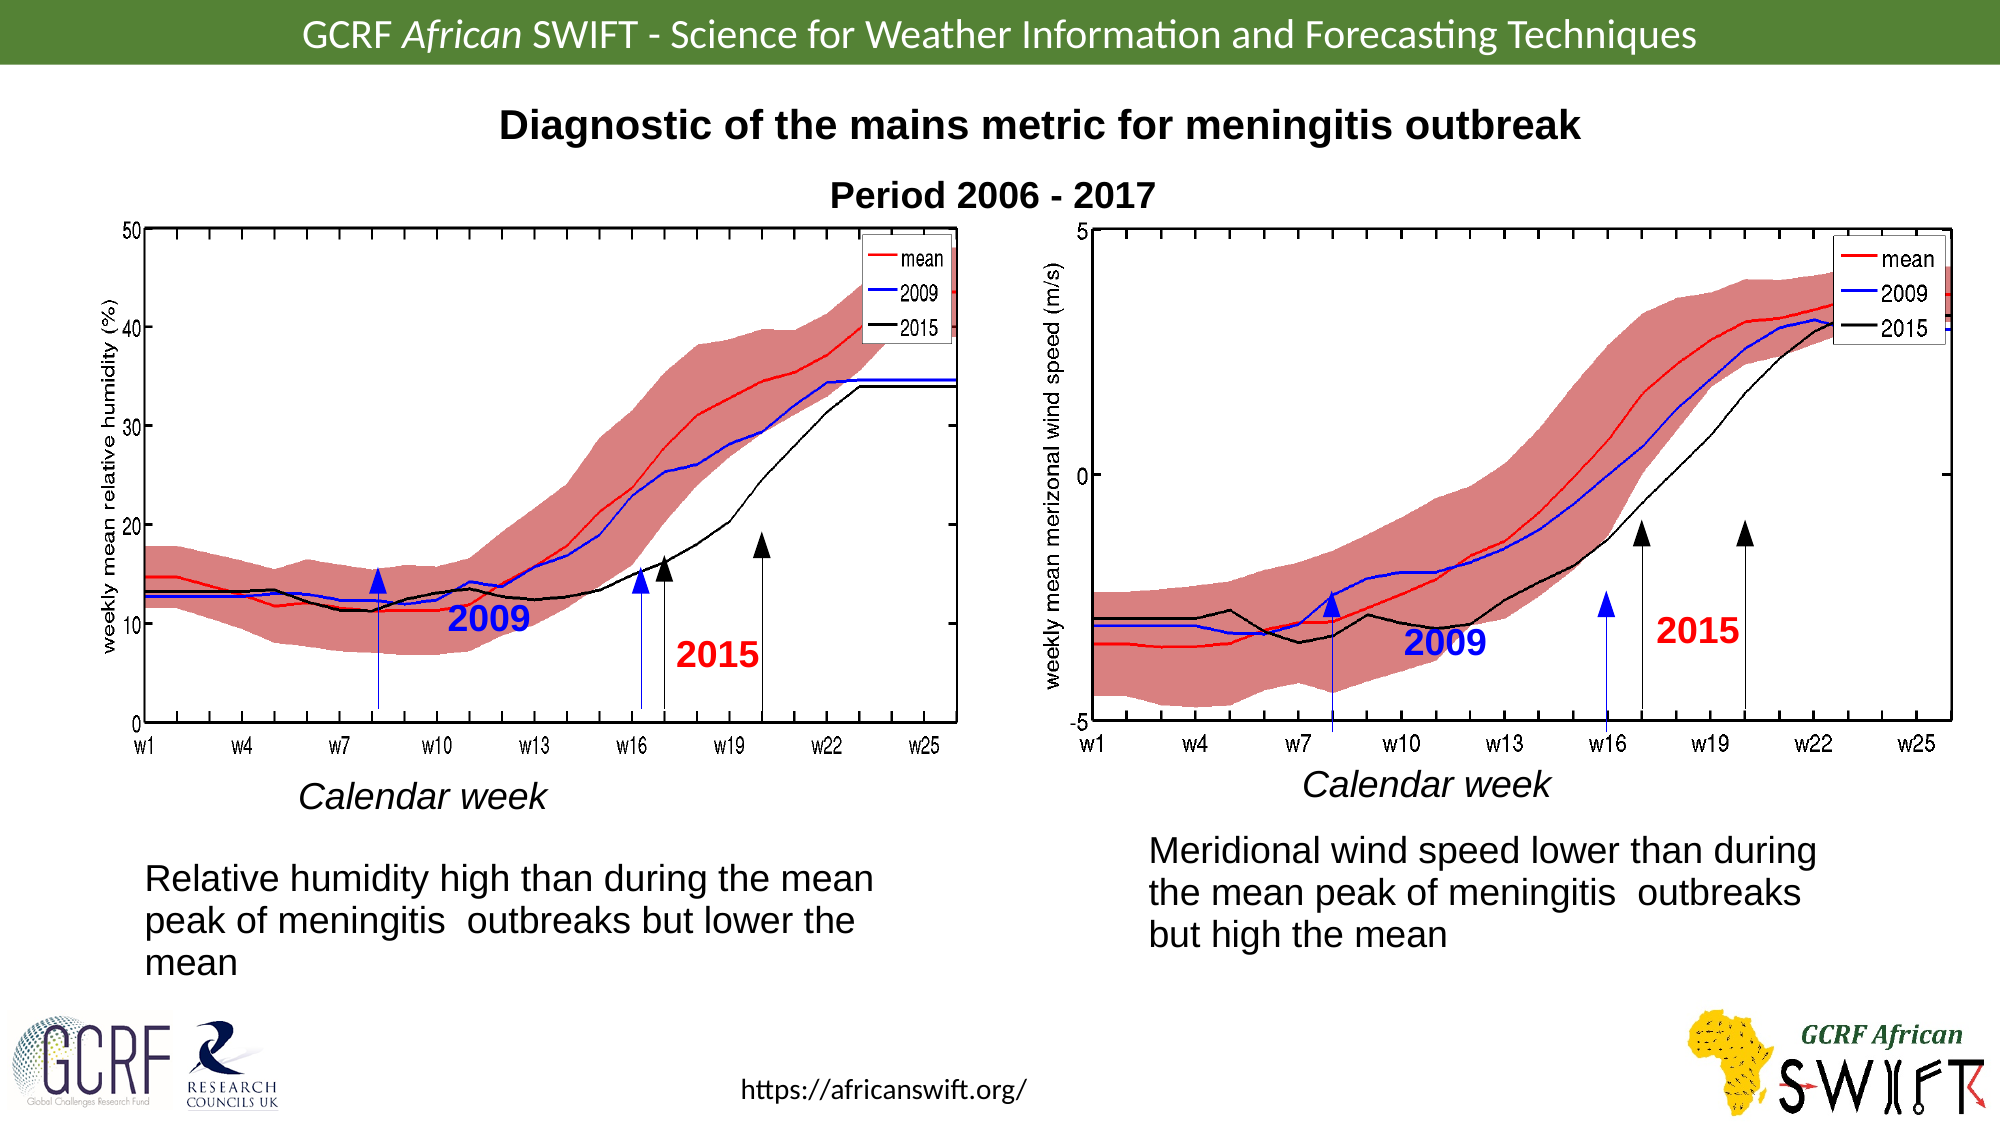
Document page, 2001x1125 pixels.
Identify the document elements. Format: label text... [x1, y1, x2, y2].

text_box 2009 [1389, 614, 1512, 671]
text_box Relative humidity high than during the mean peak of meningitis outbreaks but lower the mean [129, 850, 910, 992]
text_box Meridional wind speed lower than during the mean peak of meningitis outbreaks but high the mean [1133, 822, 1867, 964]
text_box Calendar week [283, 767, 745, 825]
text_box 2015 [1641, 602, 1760, 660]
text_box GCRF African SWIFT - Science for Weather Information and Forecasting Techniques [0, 0, 2000, 65]
picture [92, 208, 969, 786]
picture [7, 1010, 292, 1125]
text_box https://africanswift.org/ [725, 1062, 1099, 1125]
text_box Period 2006 - 2017 [814, 167, 1205, 225]
picture [1674, 1000, 2000, 1125]
text_box Diagnostic of the mains metric for meningitis outbreak [484, 94, 1619, 156]
text_box Calendar week [1287, 755, 1749, 813]
picture [1003, 183, 2001, 786]
text_box 2015 [661, 625, 780, 683]
text_box 2009 [432, 590, 550, 648]
